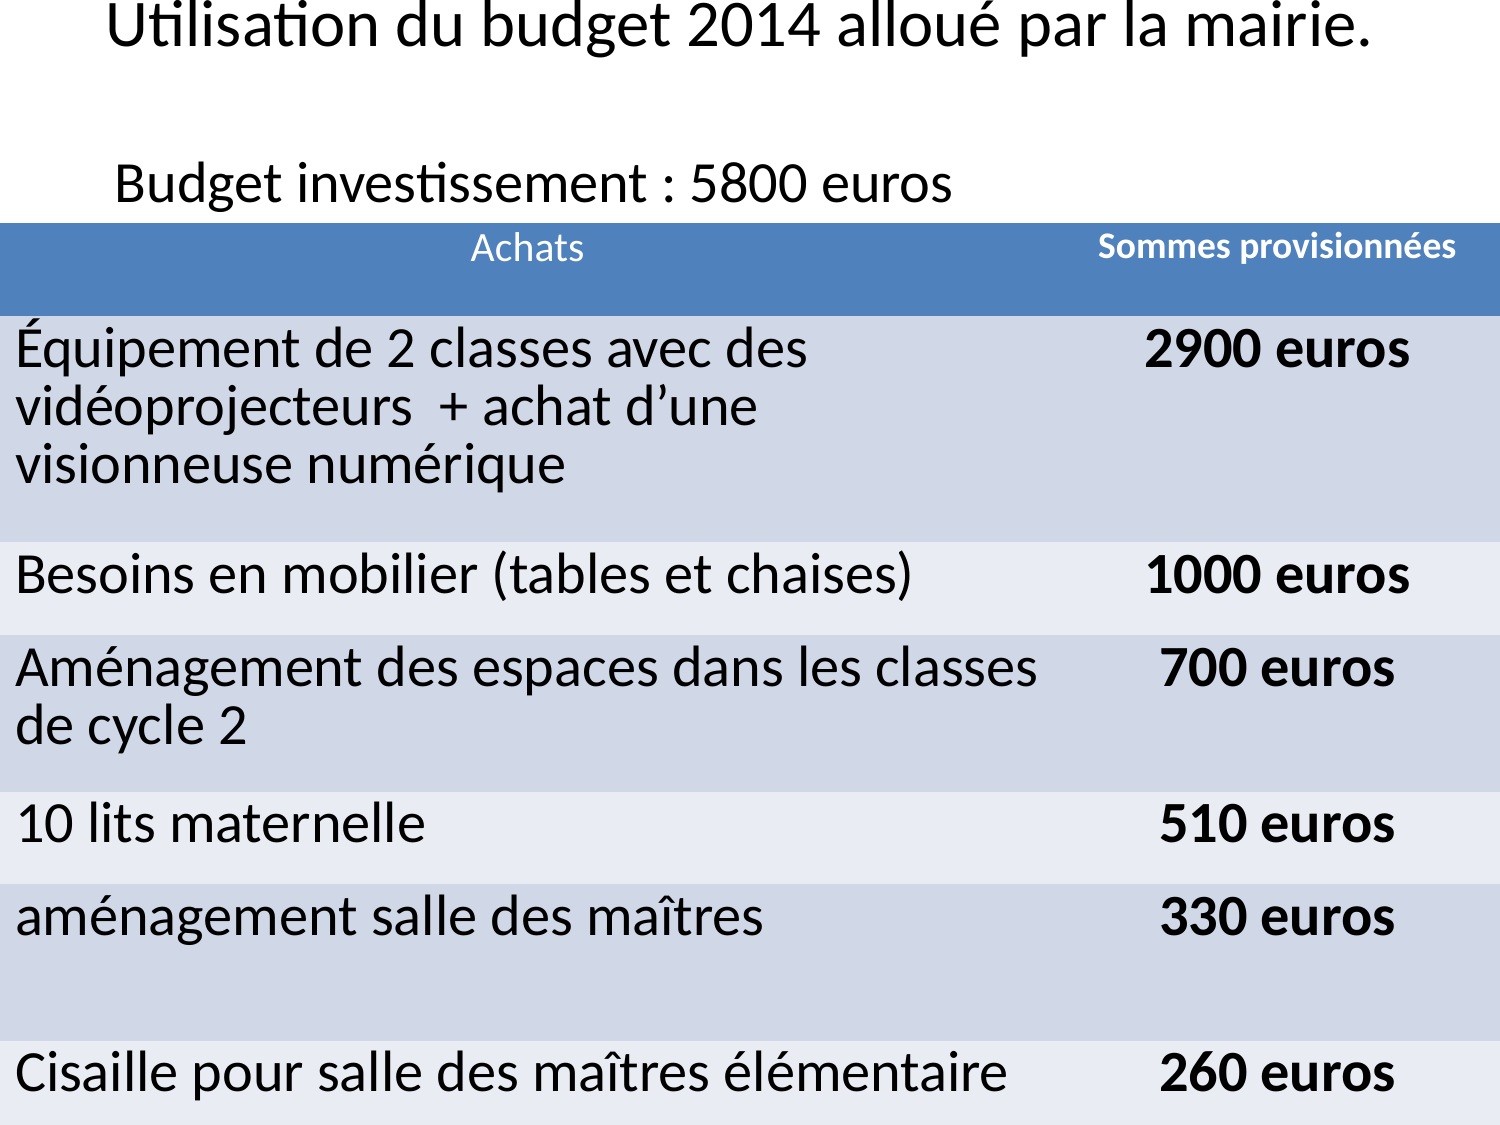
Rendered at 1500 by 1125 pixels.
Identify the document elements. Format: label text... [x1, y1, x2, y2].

table_cell 510 euros [1055, 792, 1500, 884]
table_cell Besoins en mobilier (tables et chaises) [0, 542, 1055, 635]
table_cell 330 euros [1055, 884, 1500, 1041]
table_header Sommes provisionnées [1055, 223, 1500, 316]
table_header Achats [0, 223, 1055, 316]
text_box Budget investissement : 5800 euros [100, 137, 980, 223]
table_cell 10 lits maternelle [0, 792, 1055, 884]
table_cell aménagement salle des maîtres [0, 884, 1055, 1041]
table_cell Équipement de 2 classes avec des vidéoprojecteurs + achat d’une visionneuse numérique [0, 316, 1055, 542]
table_cell 2900 euros [1055, 316, 1500, 542]
table_cell 700 euros [1055, 635, 1500, 792]
table_cell Aménagement des espaces dans les classes de cycle 2 [0, 635, 1055, 792]
table_cell Cisaille pour salle des maîtres élémentaire [0, 1041, 1055, 1125]
title Utilisation du budget 2014 alloué par la mairie. [64, 0, 1415, 160]
table_cell 1000 euros [1055, 542, 1500, 635]
table_cell 260 euros [1055, 1041, 1500, 1125]
